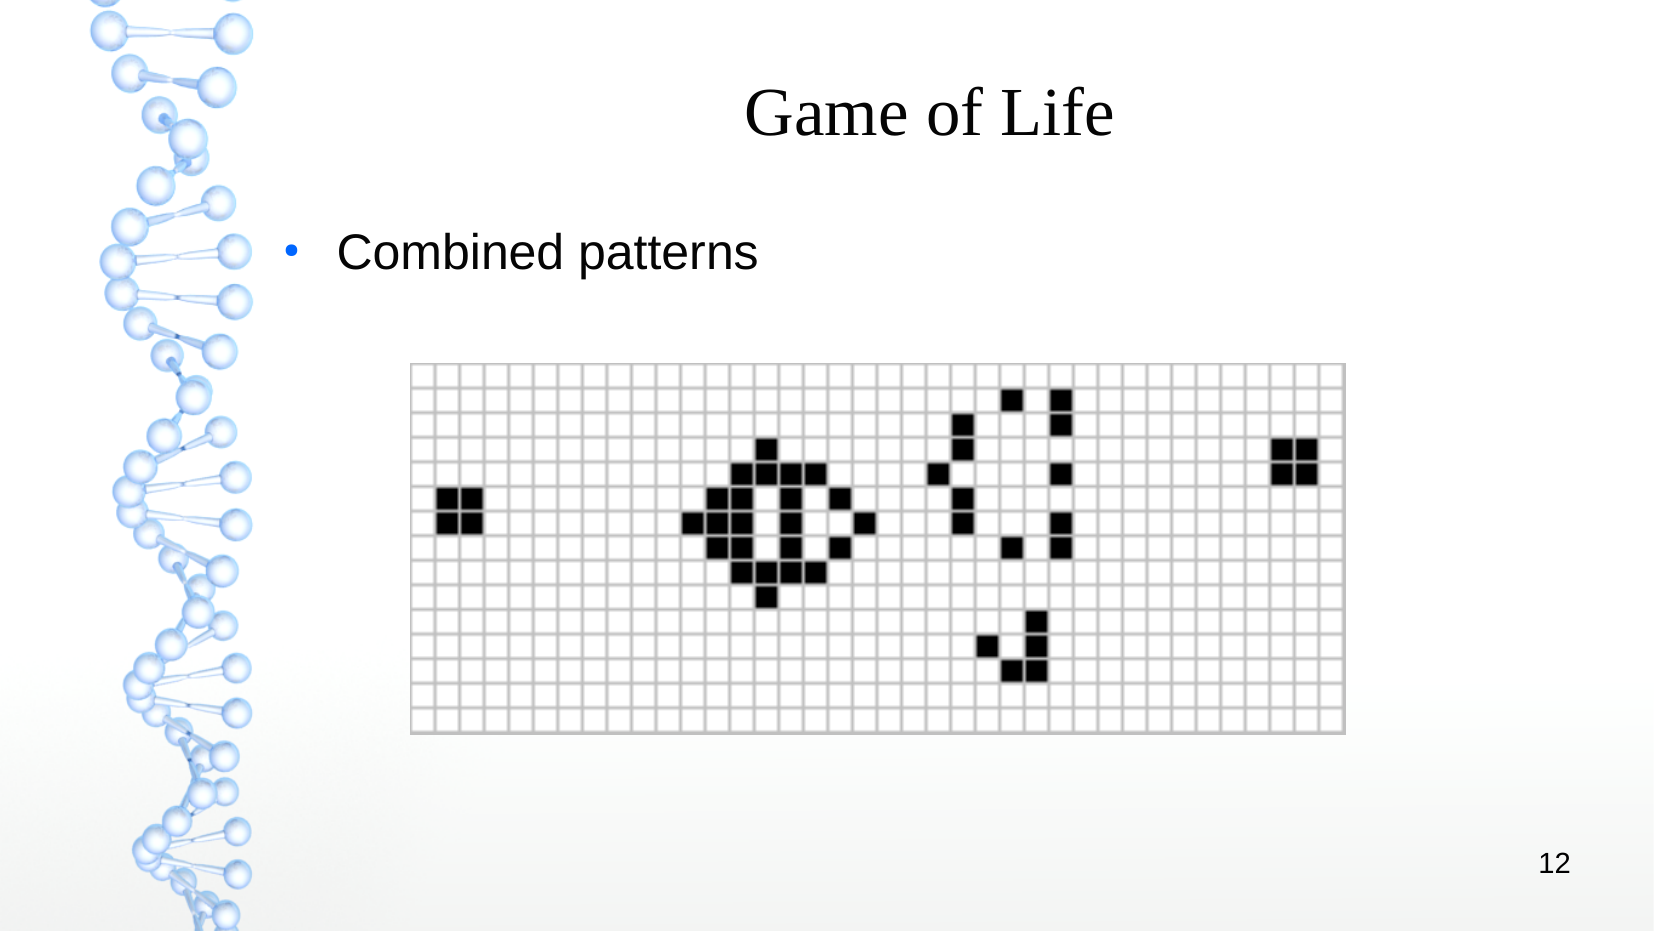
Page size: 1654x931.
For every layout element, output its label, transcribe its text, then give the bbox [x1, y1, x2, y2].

title Game of Life [265, 35, 1595, 189]
picture [0, 0, 1654, 931]
list Combined patterns [265, 224, 1595, 764]
